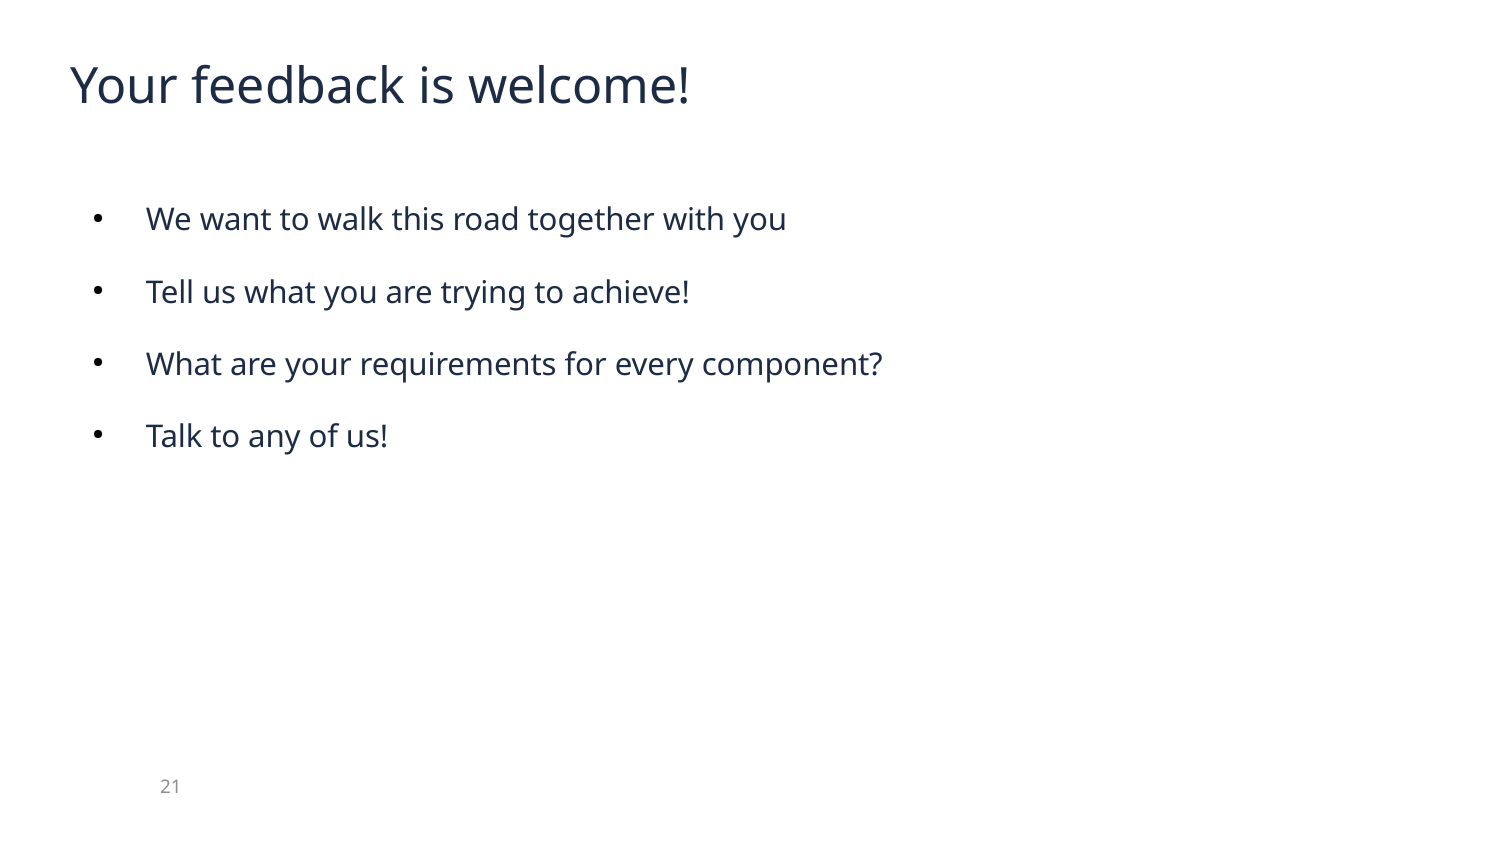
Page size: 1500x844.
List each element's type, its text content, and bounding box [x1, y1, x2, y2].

title Your feedback is welcome! [70, 34, 1429, 135]
list We want to walk this road together with you Tell us what you are trying to achieve! What are your requirements for every component? Talk to any of us! [75, 197, 1425, 687]
